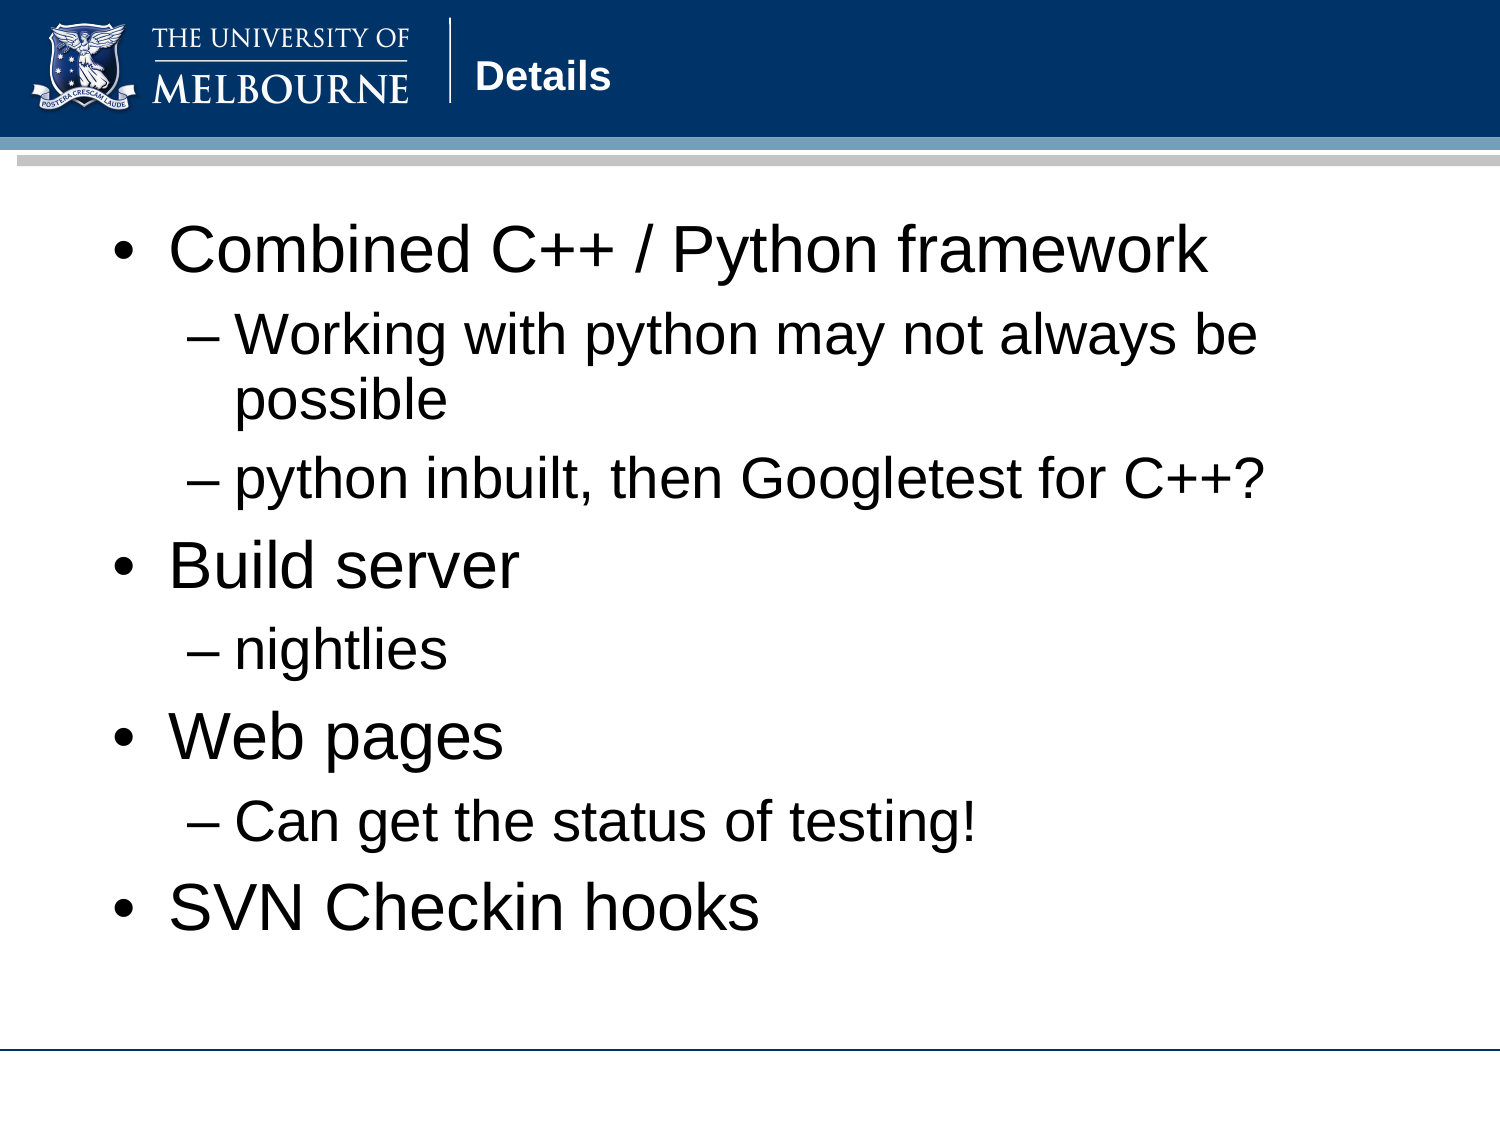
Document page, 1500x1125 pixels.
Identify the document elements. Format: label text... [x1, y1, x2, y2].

title Details [474, 19, 1450, 133]
picture [24, 17, 413, 119]
list Combined C++ / Python framework Working with python may not always be possible python inbuilt, then Googletest for C++? Build server nightlies Web pages Can get the status of testing! SVN Checkin hooks [112, 212, 1388, 1001]
picture [87, 150, 229, 155]
